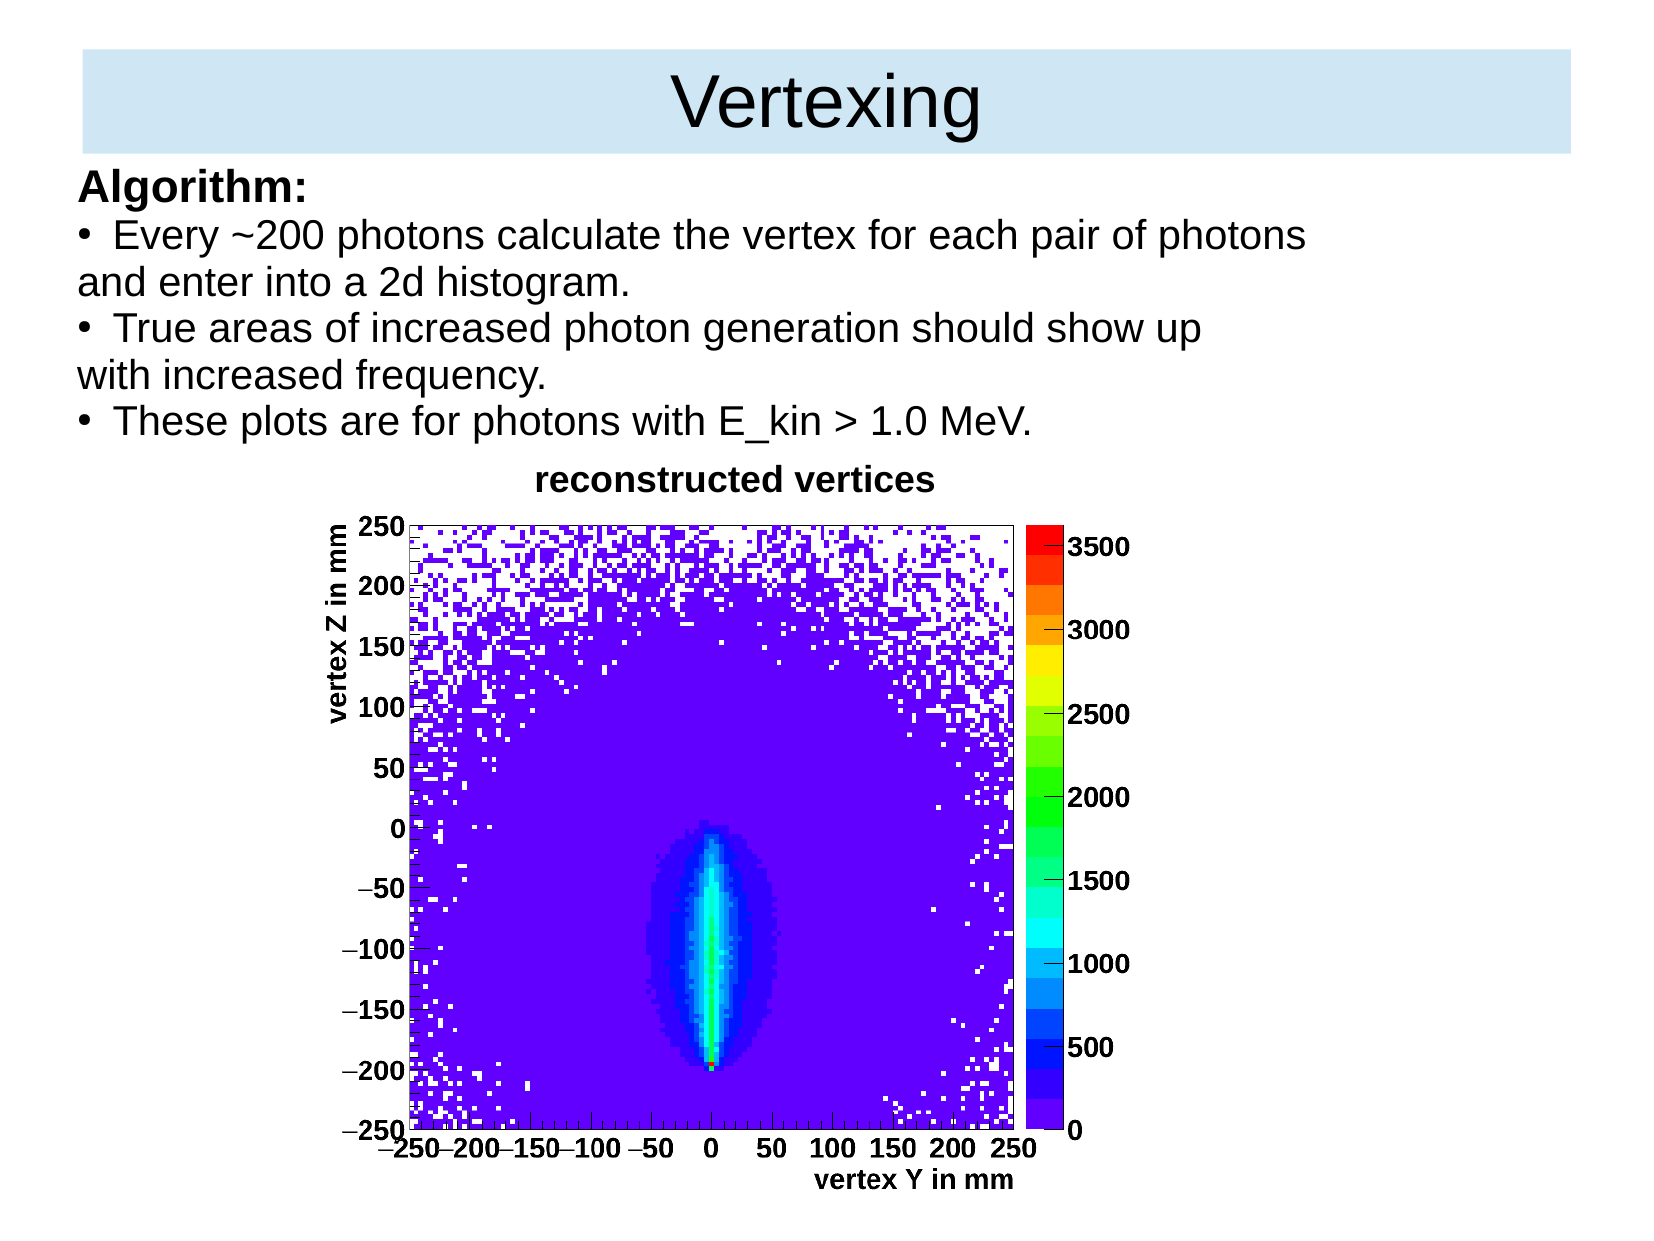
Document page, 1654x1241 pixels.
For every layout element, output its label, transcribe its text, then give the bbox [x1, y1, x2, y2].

picture [318, 449, 1146, 1205]
text_box reconstructed vertices [519, 451, 951, 508]
text_box Algorithm: Every ~200 photons calculate the vertex for each pair of photons and enter into a 2d histogram. True areas of increased photon generation should show up with increased frequency. These plots are for photons with E_kin > 1.0 MeV. [62, 153, 1536, 494]
title Vertexing [82, 49, 1571, 154]
